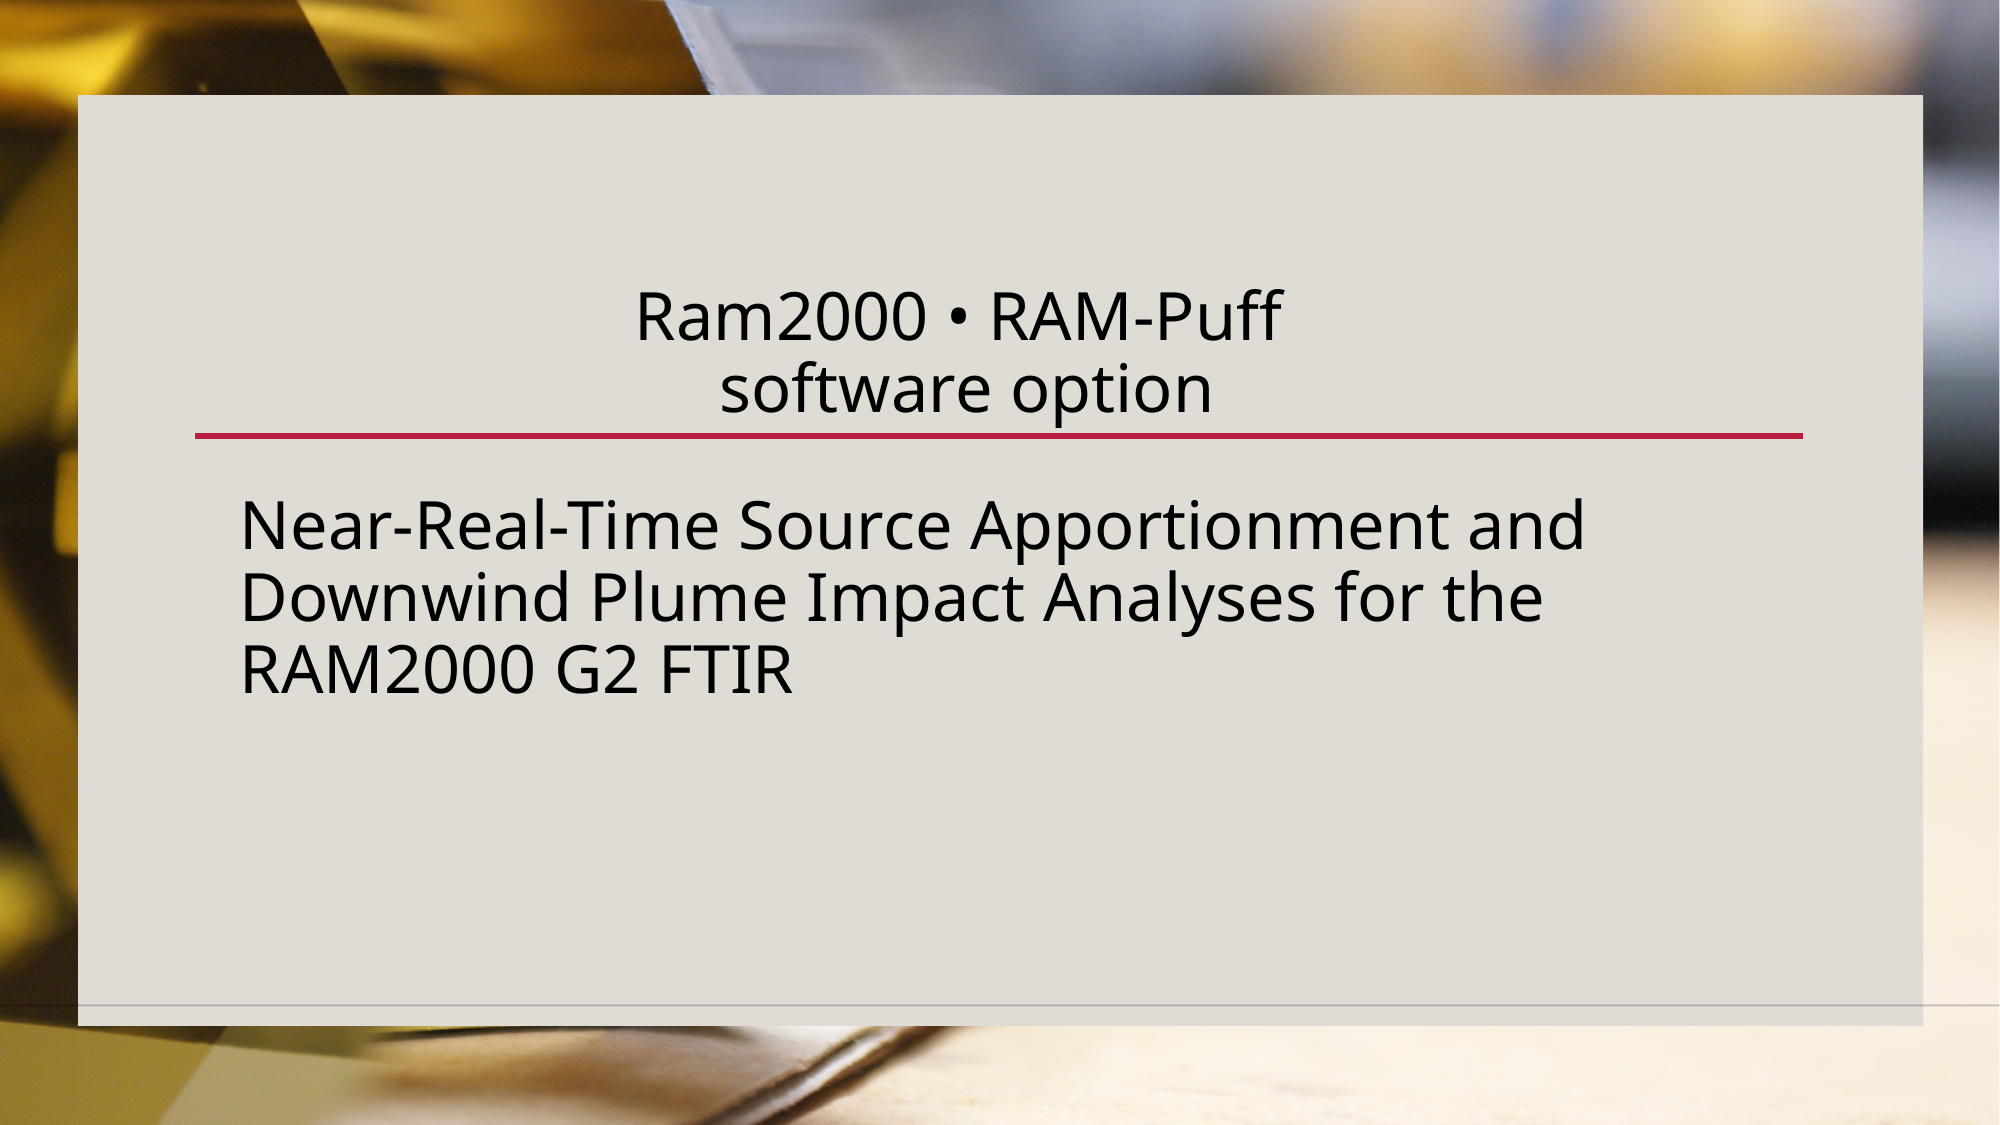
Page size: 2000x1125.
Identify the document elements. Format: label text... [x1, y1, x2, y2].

subtitle Near-Real-Time Source Apportionment and Downwind Plume Impact Analyses for the RAM2000 G2 FTIR [225, 484, 1786, 706]
picture [0, 0, 2000, 1125]
title Ram2000 • RAM-Puff software option [186, 276, 1731, 466]
